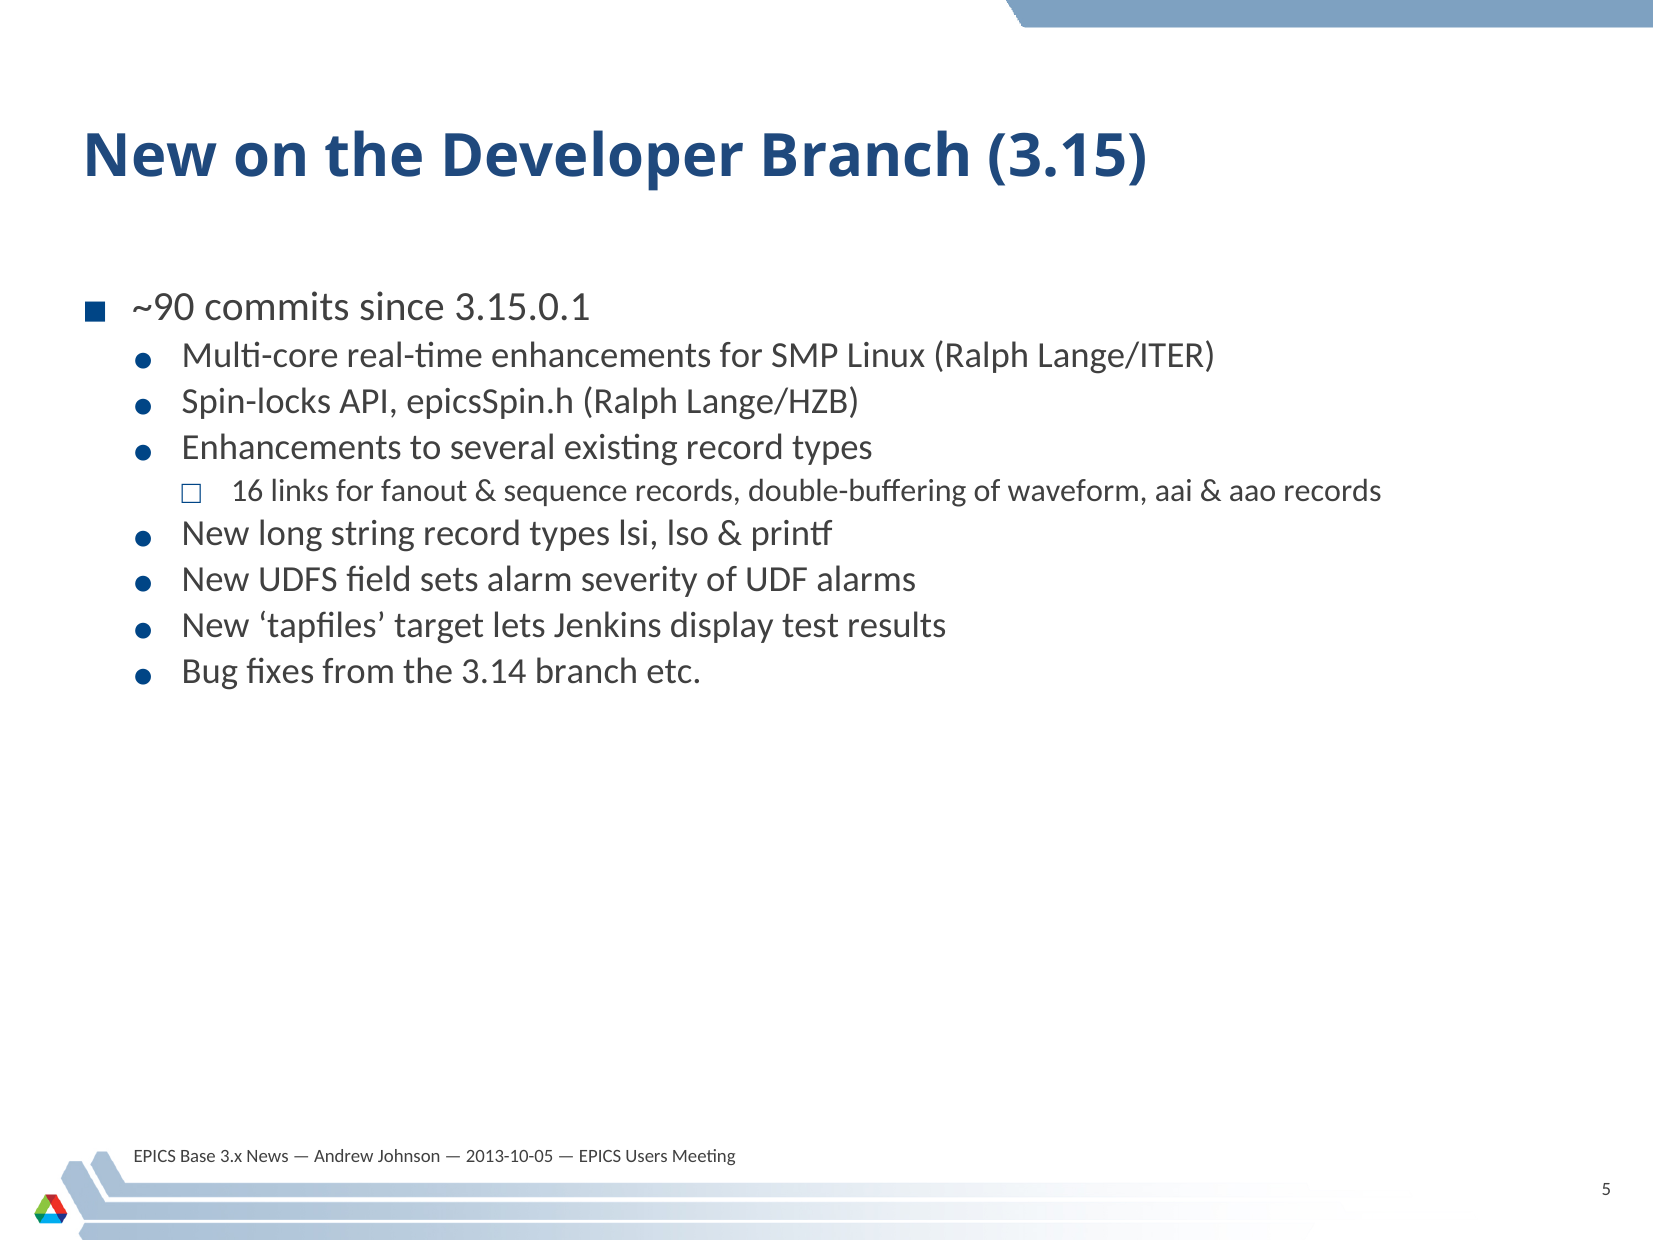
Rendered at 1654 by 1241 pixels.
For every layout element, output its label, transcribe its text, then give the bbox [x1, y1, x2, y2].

title New on the Developer Branch (3.15) [82, 49, 1571, 257]
list ~90 commits since 3.15.0.1 Multi-core real-time enhancements for SMP Linux (Ralph Lange/ITER) Spin-locks API, epicsSpin.h (Ralph Lange/HZB) Enhancements to several existing record types 16 links for fanout & sequence records, double-buffering of waveform, aai & aao records New long string record types lsi, lso & printf New UDFS field sets alarm severity of UDF alarms New ‘tapfiles’ target lets Jenkins display test results Bug fixes from the 3.14 branch etc. [82, 289, 1571, 1109]
picture [0, 1143, 1653, 1240]
picture [0, 0, 1653, 29]
